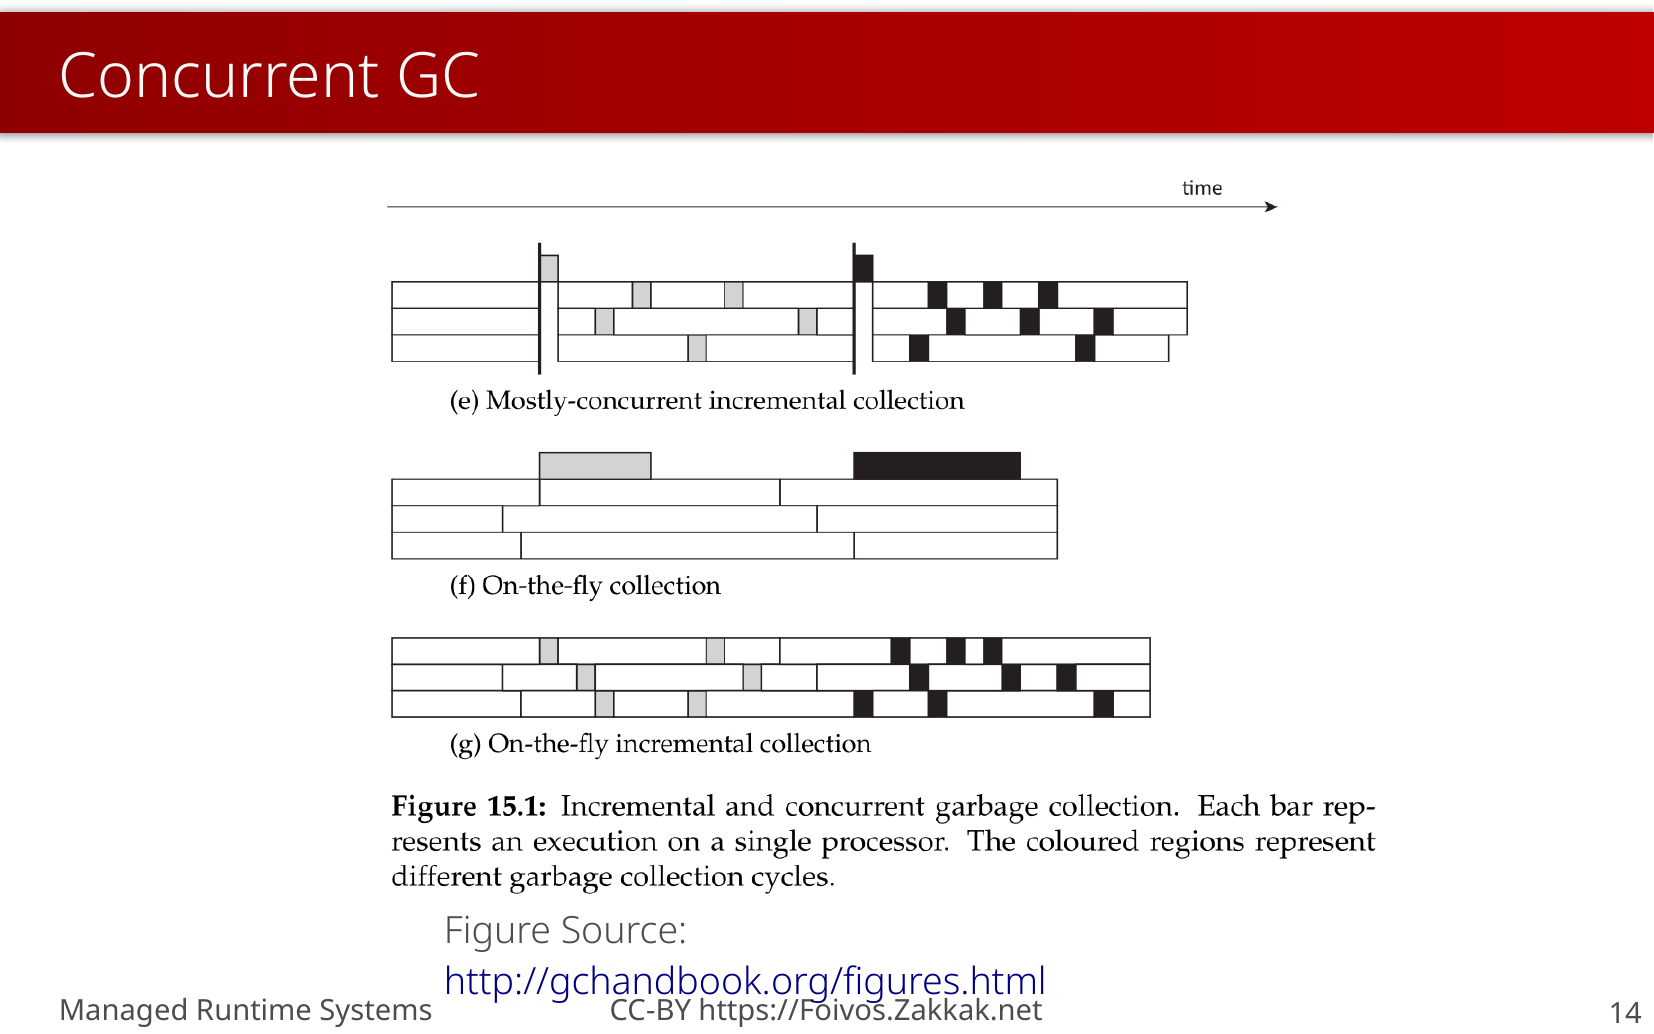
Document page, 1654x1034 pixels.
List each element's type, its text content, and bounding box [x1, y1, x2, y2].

picture [359, 159, 1394, 902]
title Concurrent GC [58, 7, 1329, 139]
text_box Figure Source: http://gchandbook.org/figures.html [429, 902, 1224, 965]
